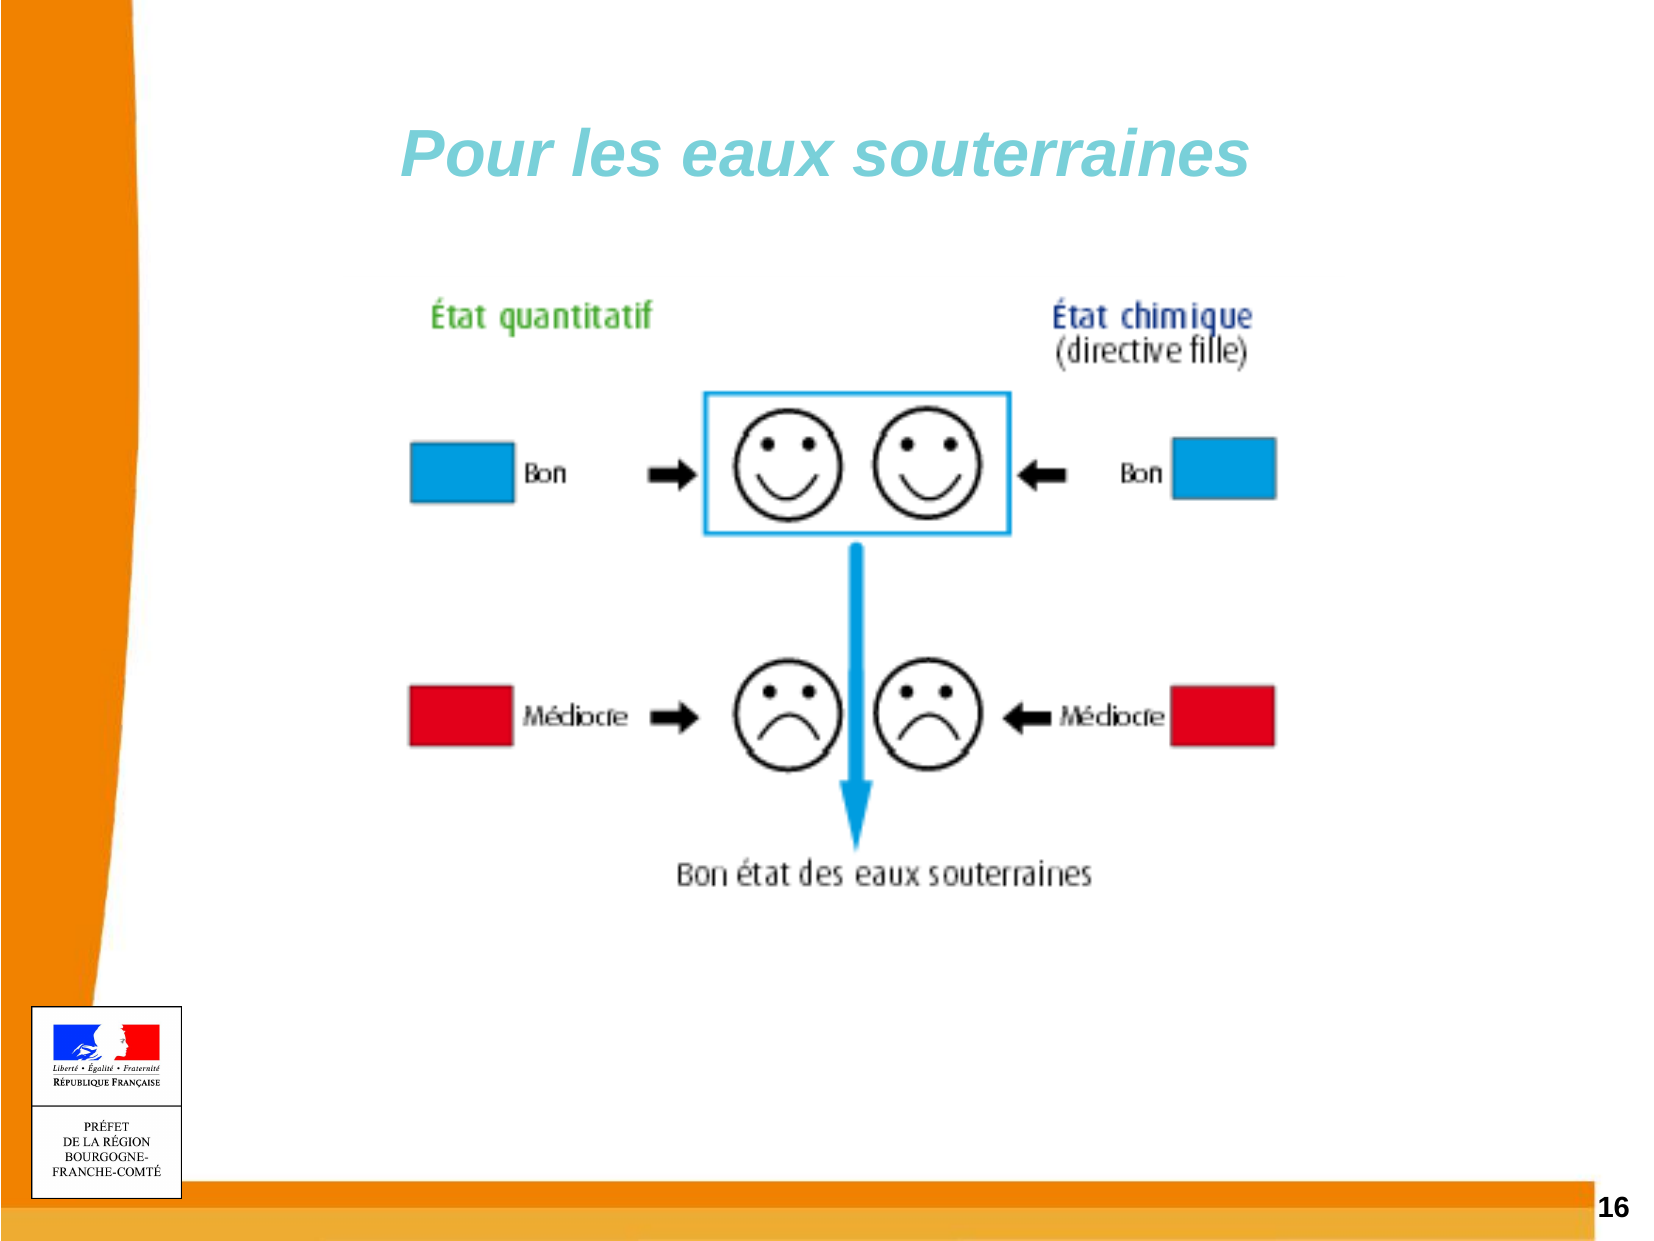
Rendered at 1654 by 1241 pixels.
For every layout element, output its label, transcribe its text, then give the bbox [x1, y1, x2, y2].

list [179, 290, 1509, 1010]
title Pour les eaux souterraines [82, 49, 1571, 257]
picture [1, 0, 1654, 1241]
